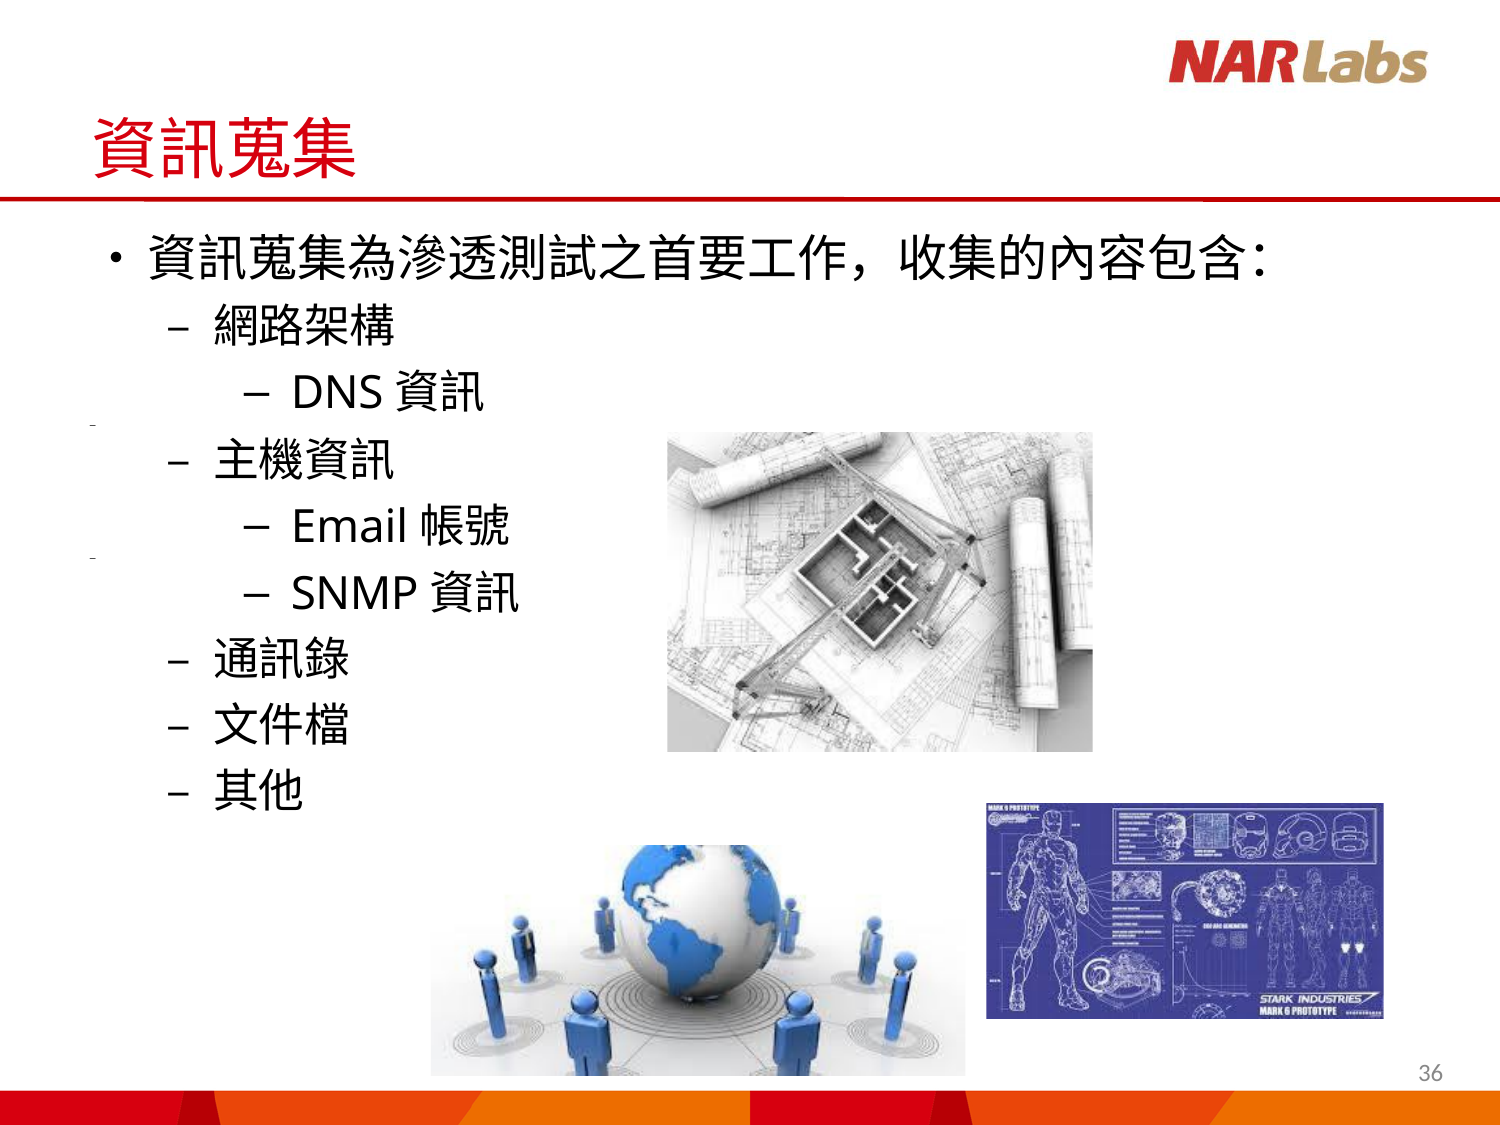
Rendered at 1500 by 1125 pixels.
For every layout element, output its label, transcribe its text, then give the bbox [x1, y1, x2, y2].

text_box [986, 803, 1384, 1018]
text_box 31 [1414, 1056, 1448, 1090]
title 資訊蒐集 [89, 107, 1411, 189]
text_box [431, 846, 965, 1076]
text_box • 資訊蒐集為滲透測試之首要工作，收集的內容包含： – 網路架構 DNS資訊 – 主機資訊 Email帳號 SNMP資訊 – 通訊錄 – 文件檔 – 其他 [89, 226, 1301, 817]
text_box [667, 433, 1093, 751]
